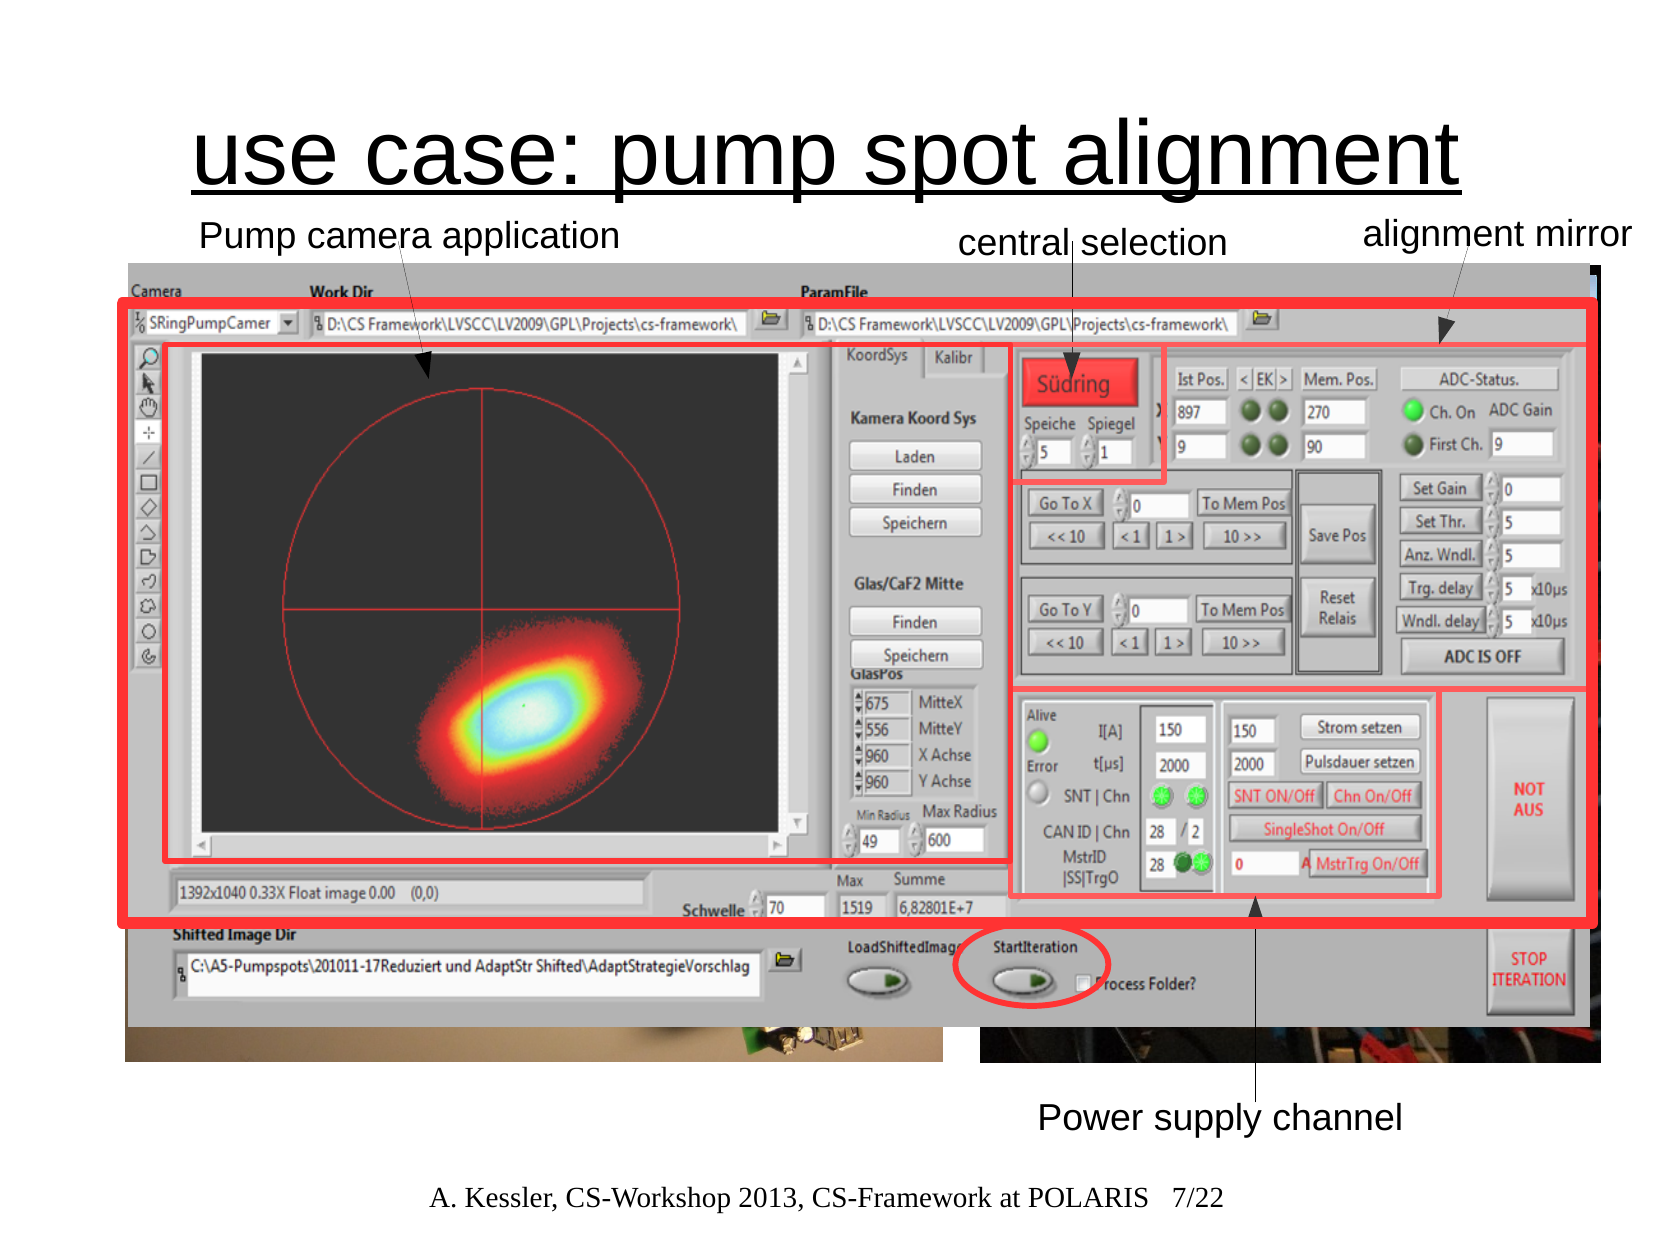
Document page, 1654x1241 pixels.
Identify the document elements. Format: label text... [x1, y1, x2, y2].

text_box Pump camera application [183, 206, 653, 274]
title use case: pump spot alignment [82, 49, 1571, 257]
picture [959, 927, 1105, 1002]
picture [128, 263, 411, 303]
picture [1256, 272, 1601, 1063]
text_box [168, 347, 1008, 858]
picture [406, 263, 1072, 303]
picture [1073, 263, 1460, 303]
picture [124, 924, 1255, 1063]
text_box alignment mirror [1347, 205, 1654, 272]
text_box [122, 303, 1593, 924]
text_box central selection [943, 213, 1255, 280]
text_box Power supply channel [1022, 1088, 1432, 1155]
